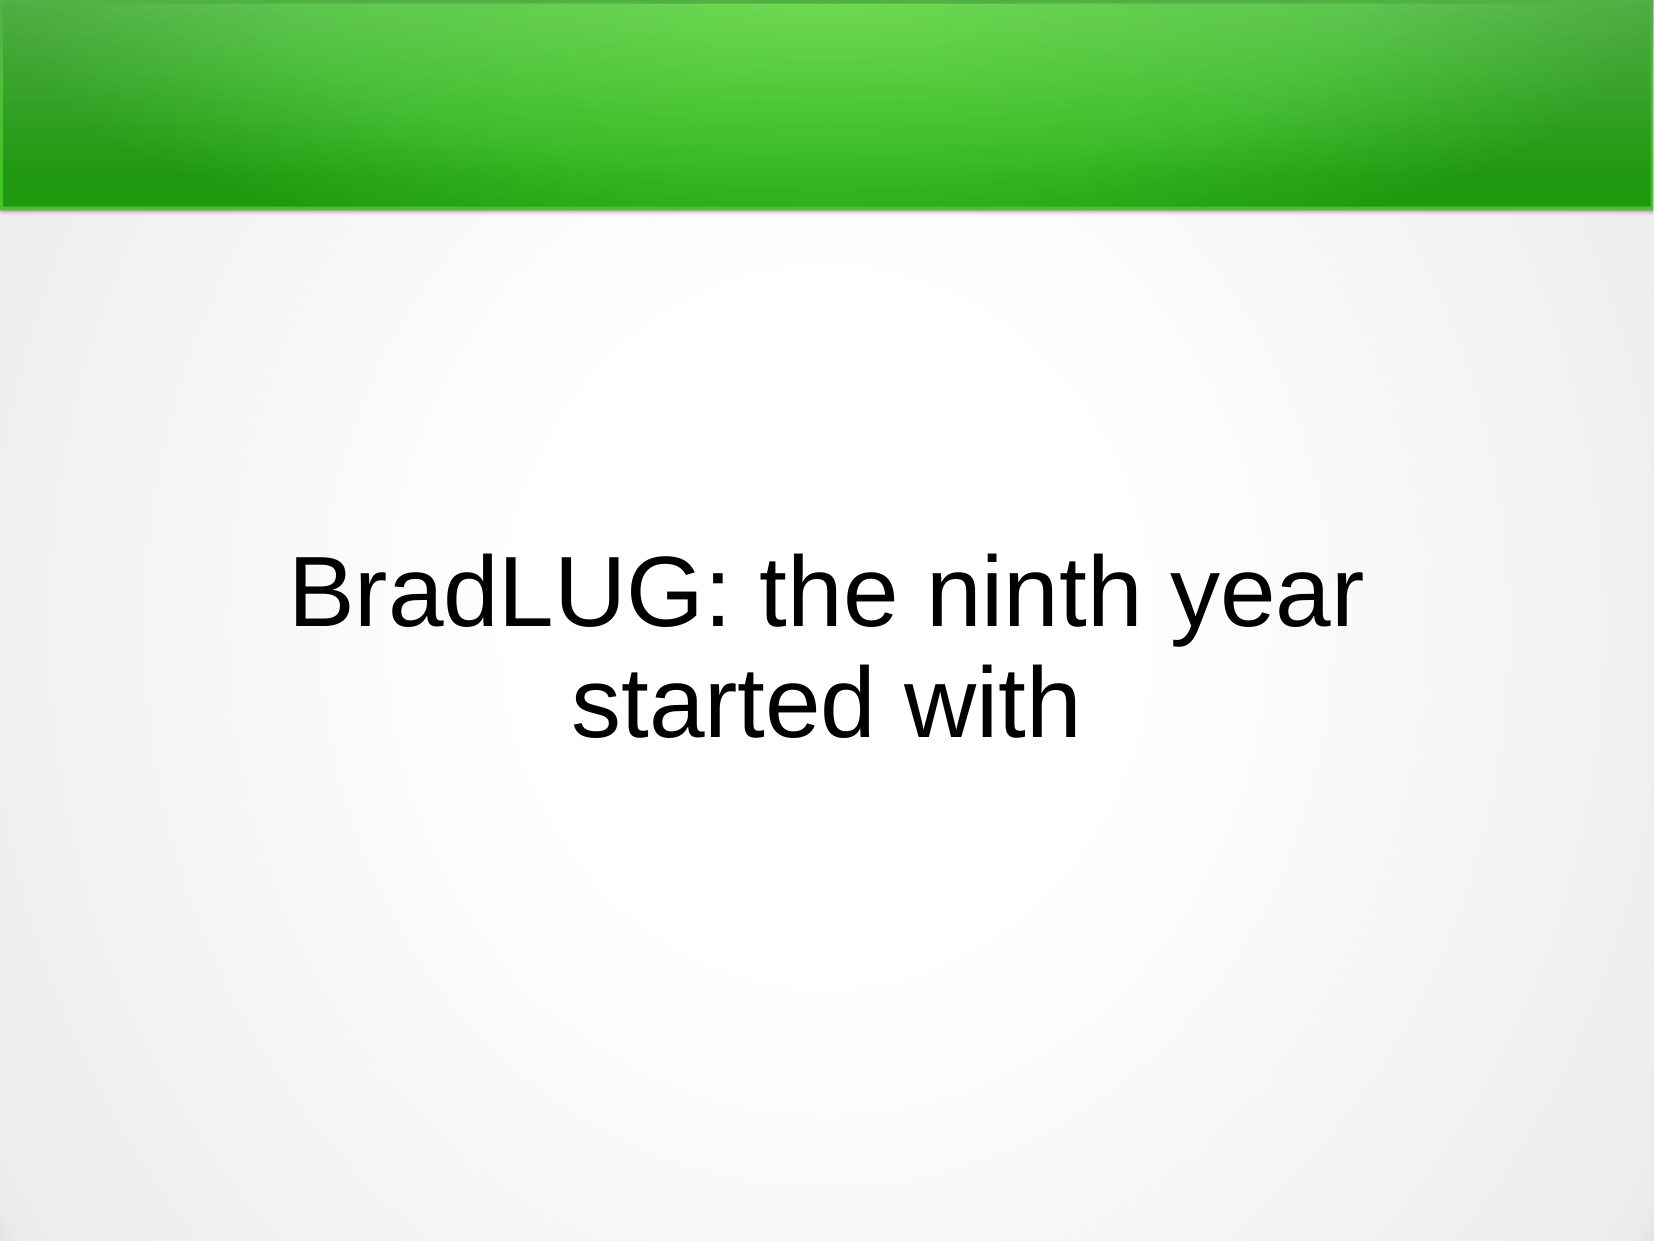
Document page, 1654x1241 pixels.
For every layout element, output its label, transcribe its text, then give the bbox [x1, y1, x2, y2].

subtitle BradLUG: the ninth year started with [82, 318, 1571, 977]
